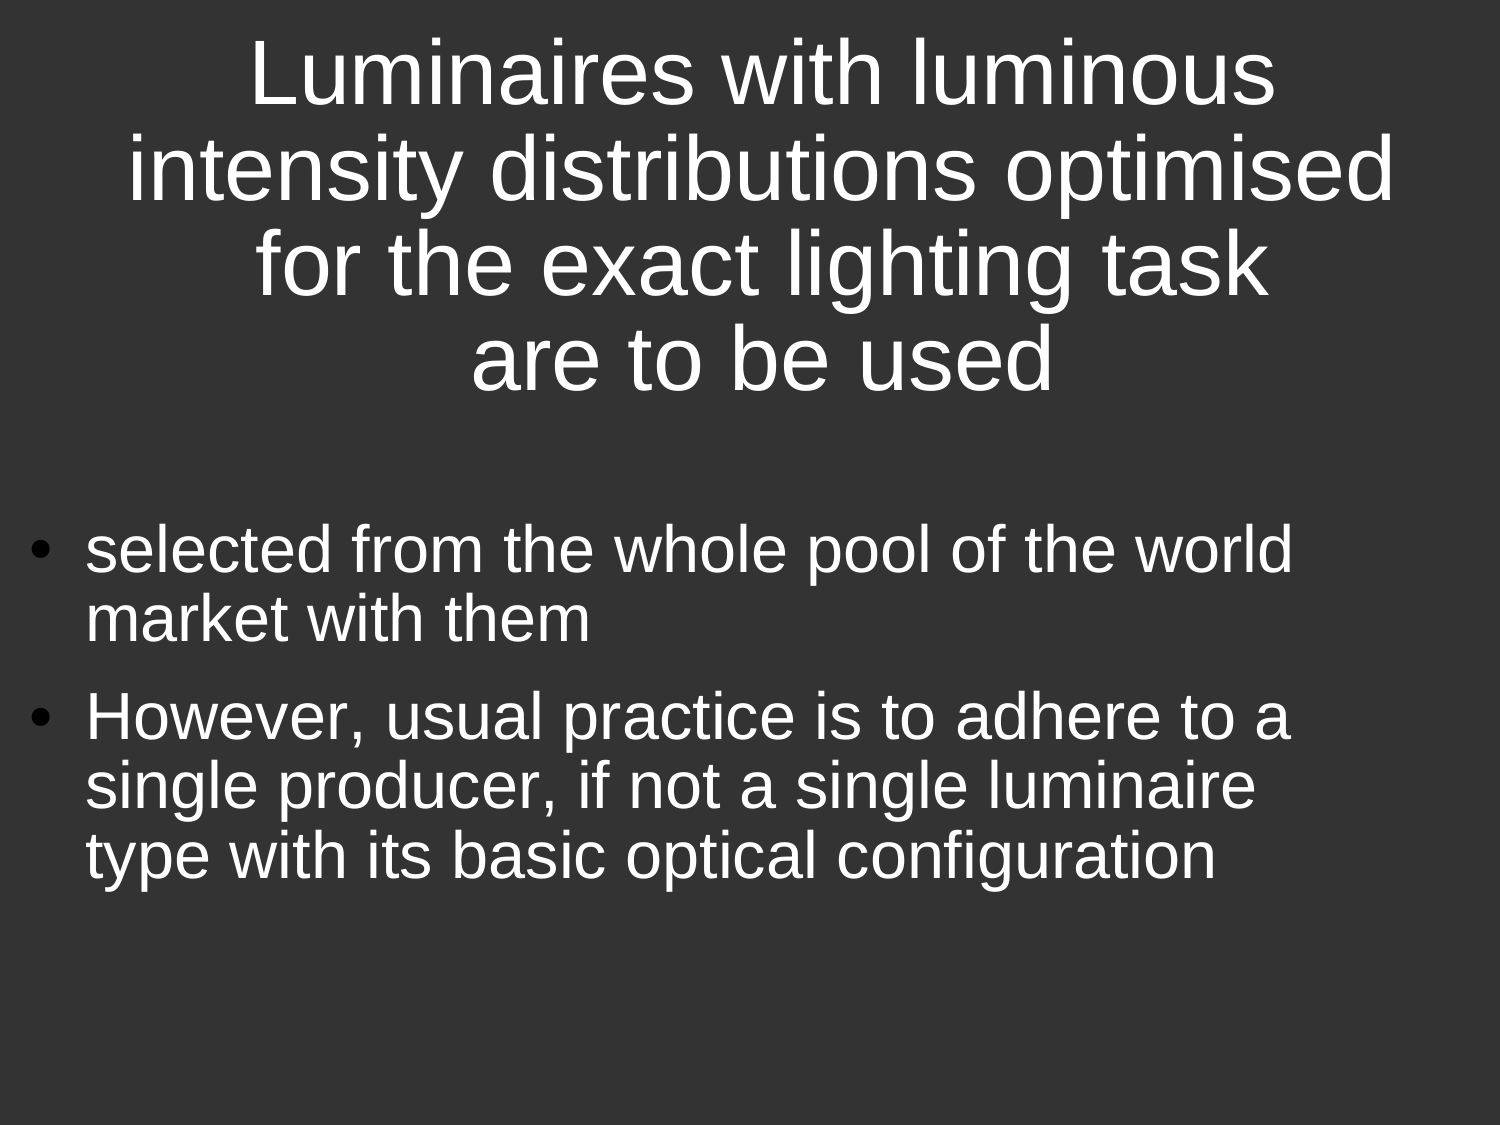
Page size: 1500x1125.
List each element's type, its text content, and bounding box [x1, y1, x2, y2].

list selected from the whole pool of the world market with them However, usual practice is to adhere to a single producer, if not a single luminaire type with its basic optical configuration [29, 413, 1380, 1125]
title Luminaires with luminous intensity distributions optimised for the exact lighting task are to be used [88, 24, 1439, 414]
